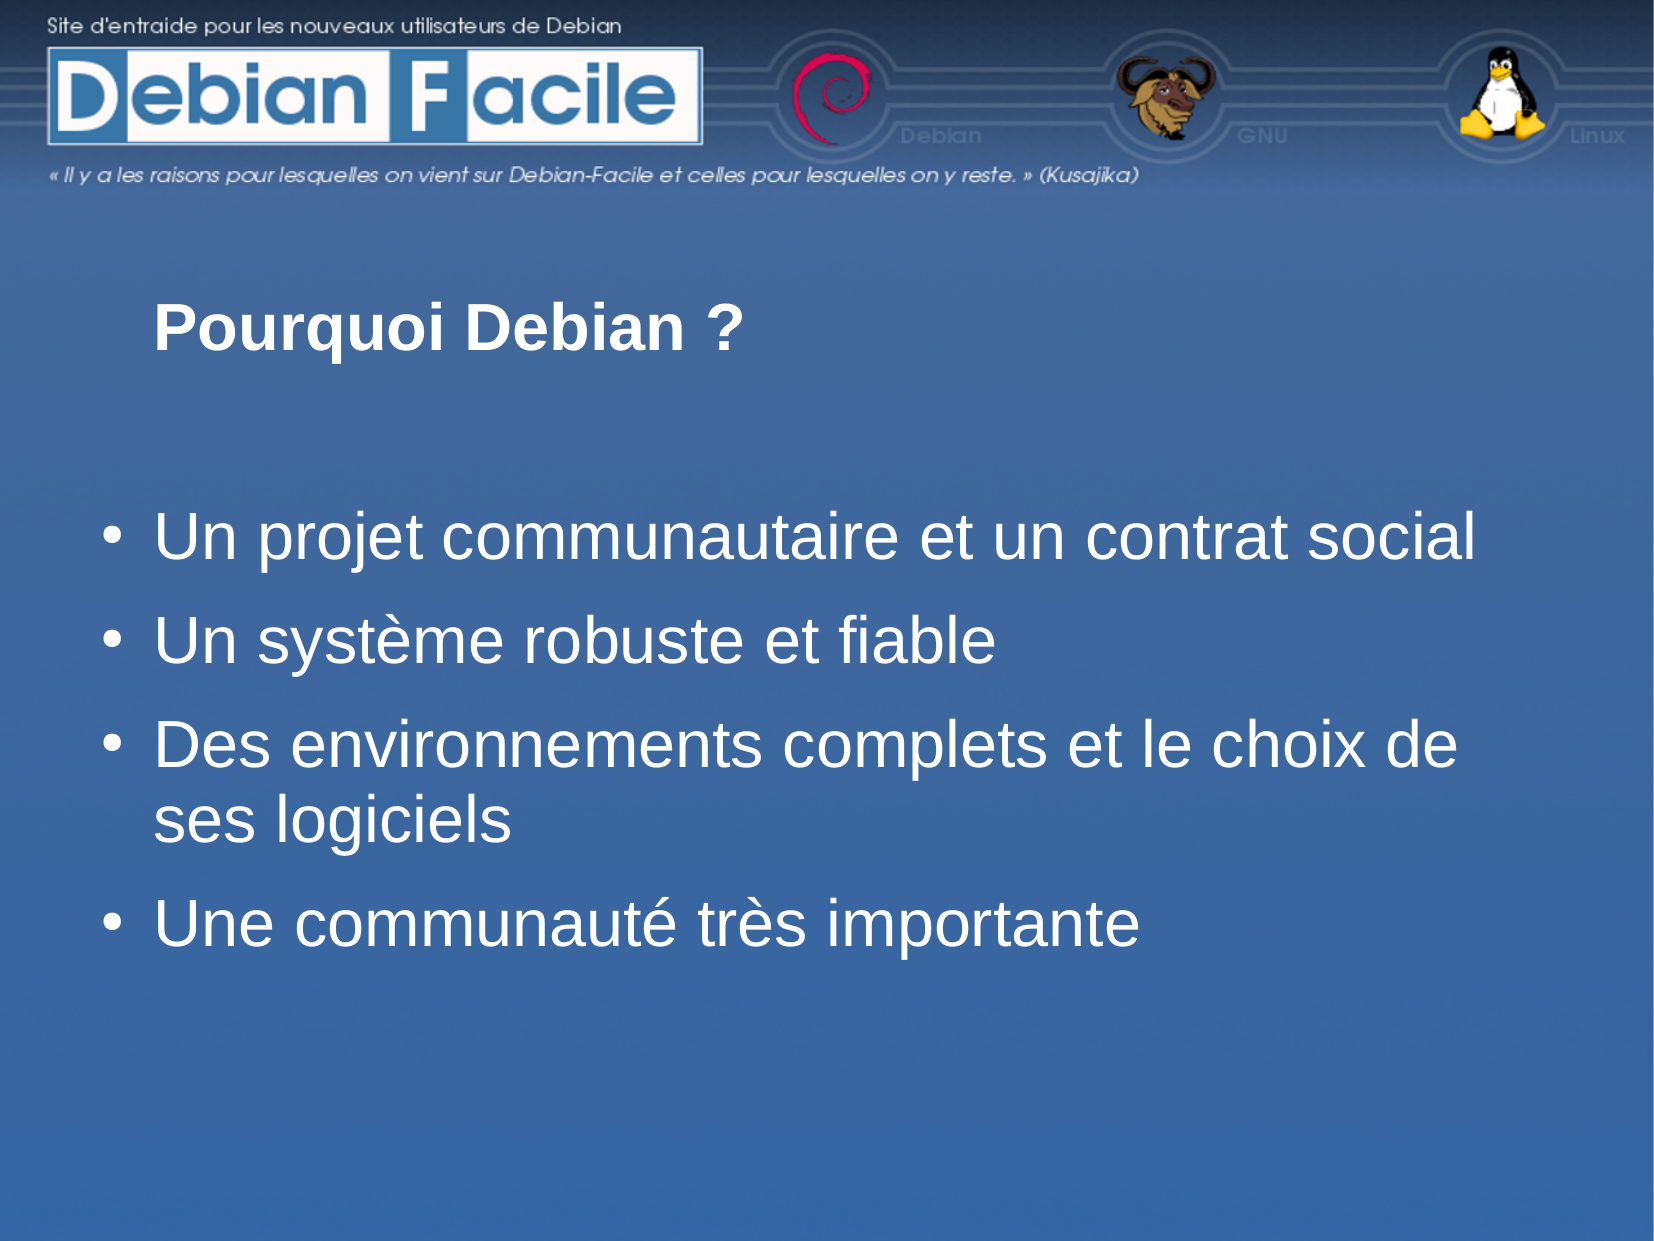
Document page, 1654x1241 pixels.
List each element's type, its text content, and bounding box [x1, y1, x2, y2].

picture [0, 0, 1654, 1241]
list Pourquoi Debian ? Un projet communautaire et un contrat social Un système robuste et fiable Des environnements complets et le choix de ses logiciels Une communauté très importante [82, 290, 1571, 1010]
